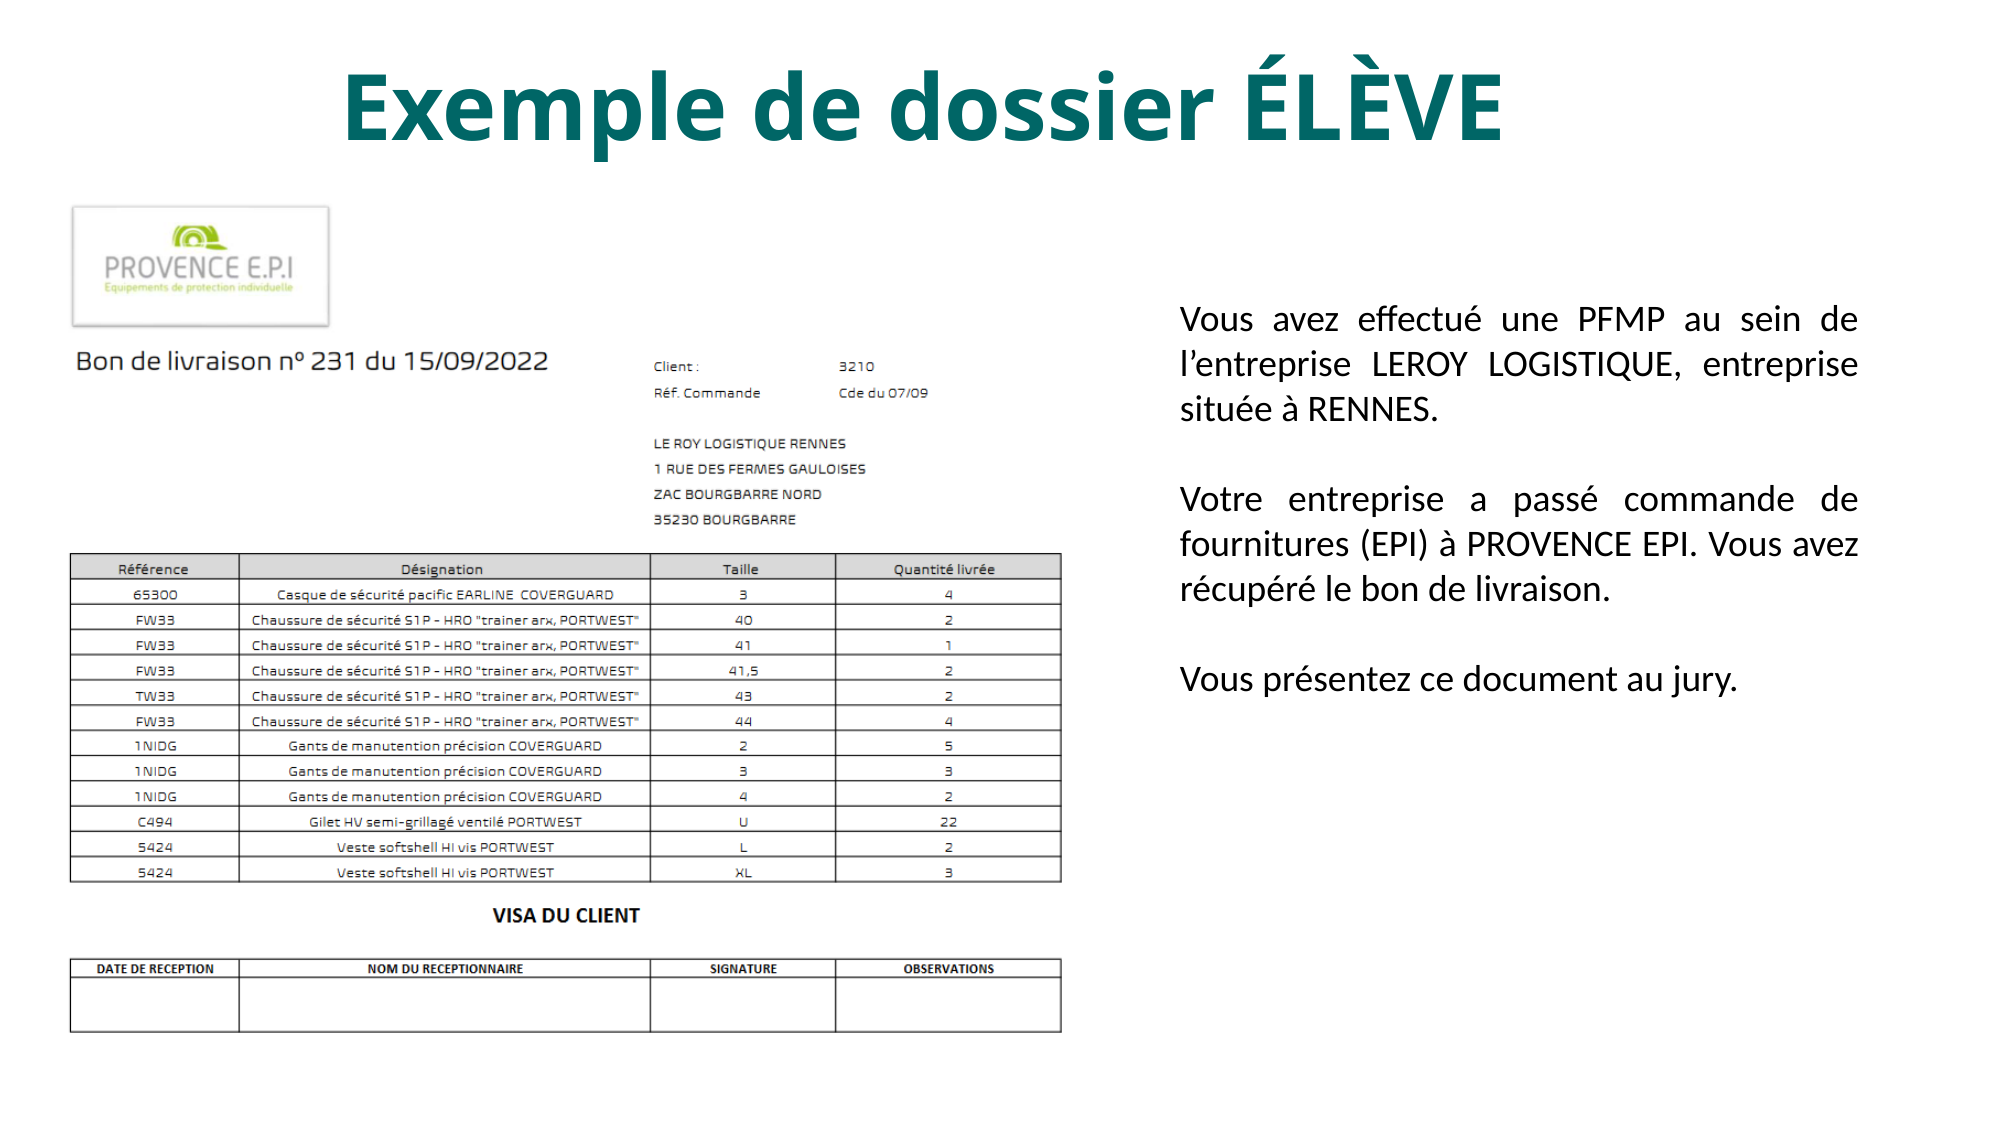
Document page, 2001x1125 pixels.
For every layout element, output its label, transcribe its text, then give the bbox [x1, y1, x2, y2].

text_box Vous avez effectué une PFMP au sein de l’entreprise LEROY LOGISTIQUE, entreprise située à RENNES. Votre entreprise a passé commande de fournitures (EPI) à PROVENCE EPI. Vous avez récupéré le bon de livraison. Vous présentez ce document au jury. [1165, 286, 1898, 711]
title Exemple de dossier ÉLÈVE [61, 1, 1787, 219]
picture [27, 177, 1106, 1056]
